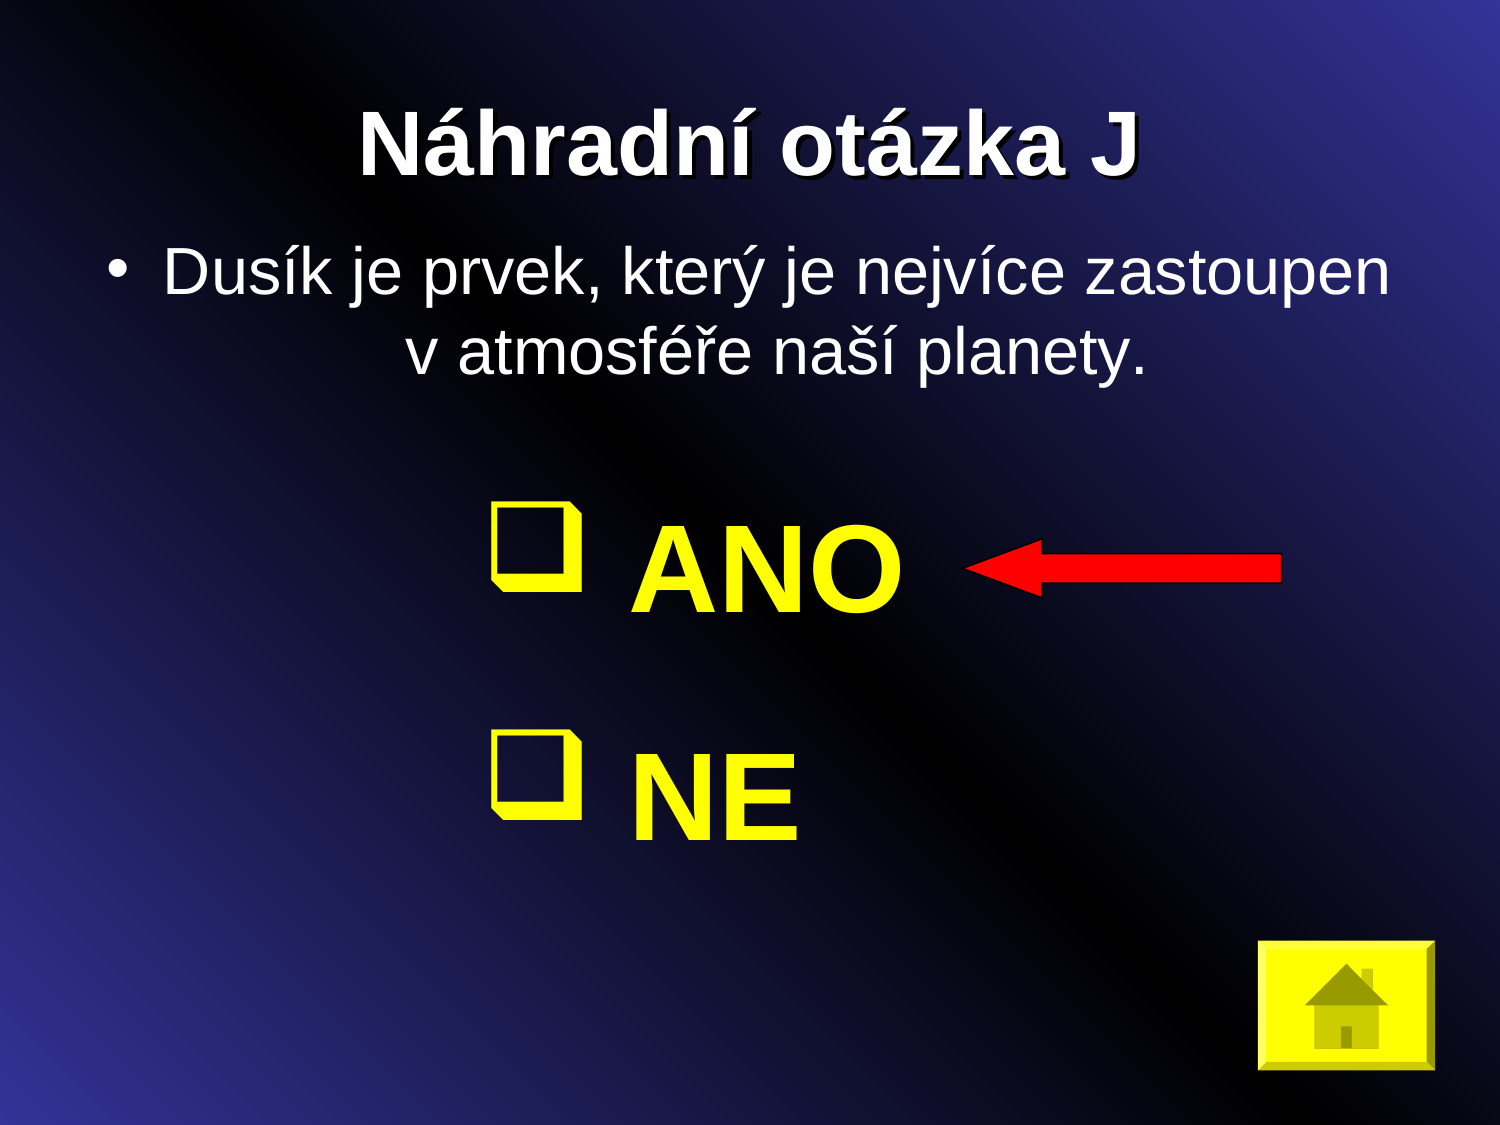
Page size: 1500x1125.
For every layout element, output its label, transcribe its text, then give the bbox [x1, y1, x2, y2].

list Dusík je prvek, který je nejvíce zastoupen v atmosféře naší planety. [75, 219, 1426, 433]
text_box [1259, 940, 1436, 1071]
text_box [962, 538, 1282, 598]
title Náhradní otázka J [75, 45, 1426, 219]
text_box ANO NE [466, 479, 963, 874]
